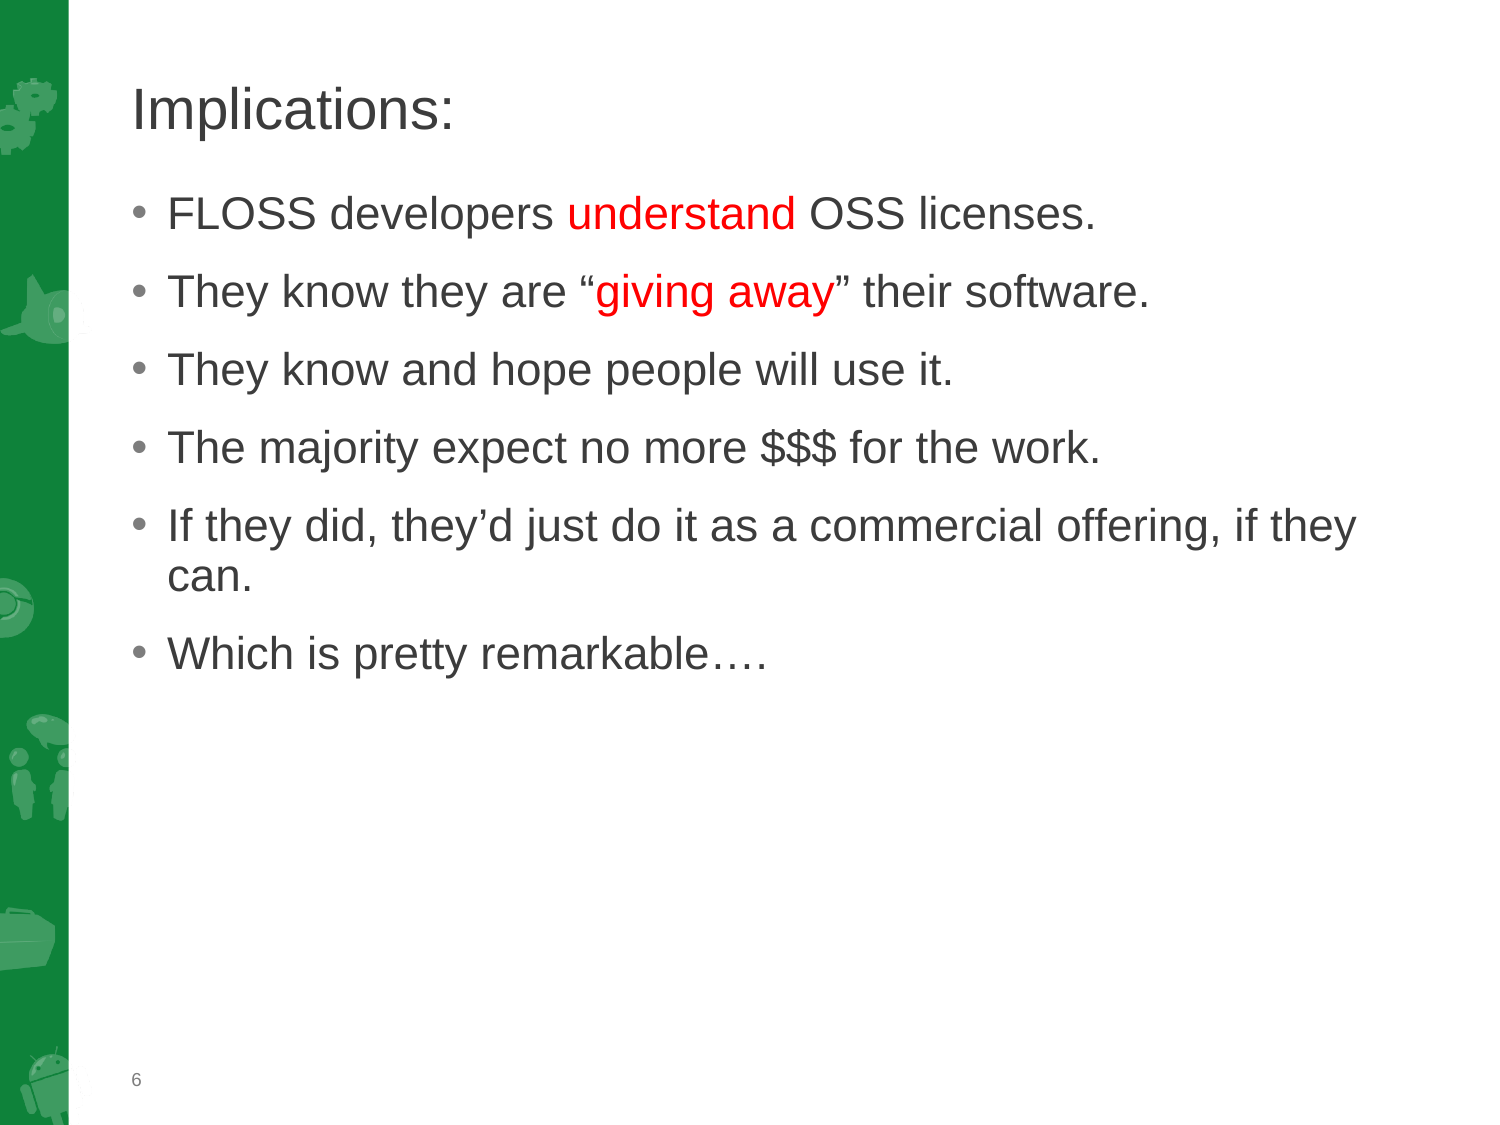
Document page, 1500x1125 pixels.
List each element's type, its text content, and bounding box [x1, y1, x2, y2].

text_box FLOSS developers understand OSS licenses. They know they are “giving away” their software. They know and hope people will use it. The majority expect no more $$$ for the work. If they did, they’d just do it as a commercial offering, if they can. Which is pretty remarkable…. [116, 182, 1429, 982]
picture [20, 1046, 92, 1125]
picture [0, 578, 34, 638]
picture [0, 78, 58, 155]
picture [0, 274, 92, 344]
text_box Implications: [116, 37, 1431, 150]
text_box <number> [116, 1061, 181, 1098]
picture [9, 714, 76, 821]
picture [0, 907, 56, 972]
